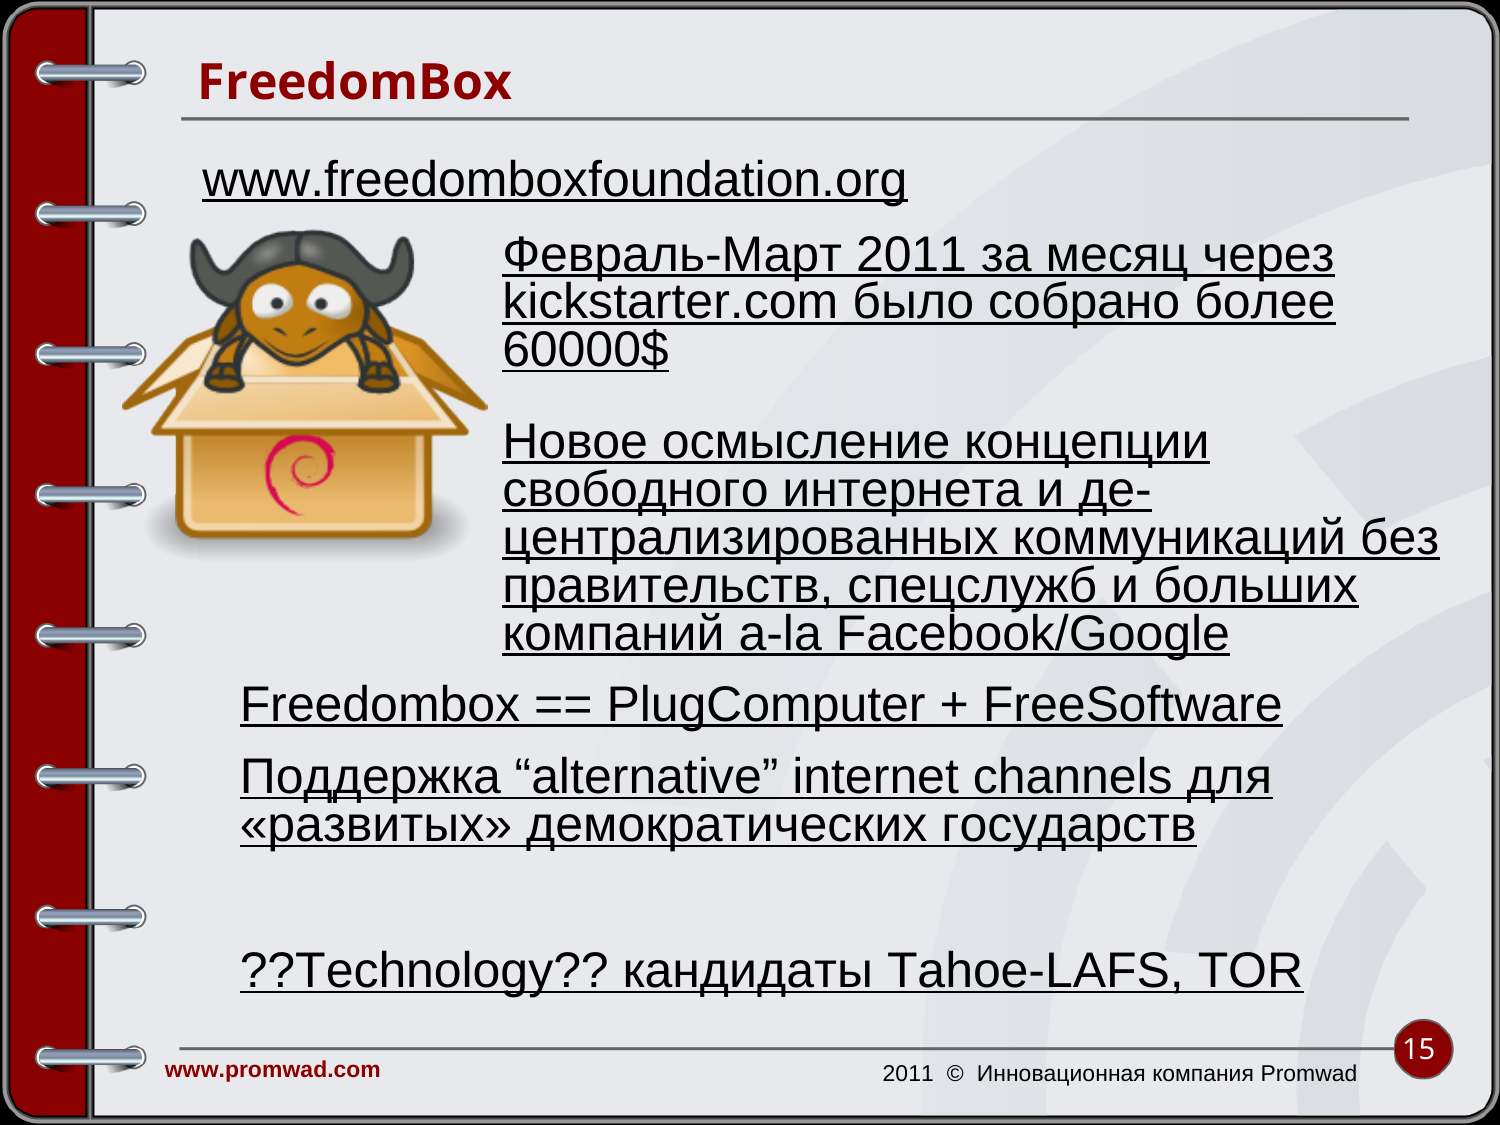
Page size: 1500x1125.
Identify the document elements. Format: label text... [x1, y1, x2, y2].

text_box FreedomBox [183, 45, 1400, 114]
picture [0, 0, 1500, 1125]
text_box www.freedomboxfoundation.org [187, 149, 1463, 225]
text_box Февраль-Март 2011 за месяц через kickstarter.com было собрано более 60000$ [487, 224, 1388, 375]
text_box Freedombox == PlugComputer + FreeSoftware Поддержка “alternative” internet channels для «развитых» демократических государств ??Technology?? кандидаты Tahoe-LAFS, TOR [224, 674, 1388, 1013]
text_box www.promwad.com [150, 1046, 405, 1090]
text_box 2011 © Инновационная компания Promwad [634, 1051, 1373, 1095]
text_box <number> [1332, 1023, 1500, 1079]
text_box Новое осмысление концепции свободного интернета и де-централизированных коммуникаций без правительств, спецслужб и больших компаний a-la Facebook/Google [487, 412, 1463, 675]
